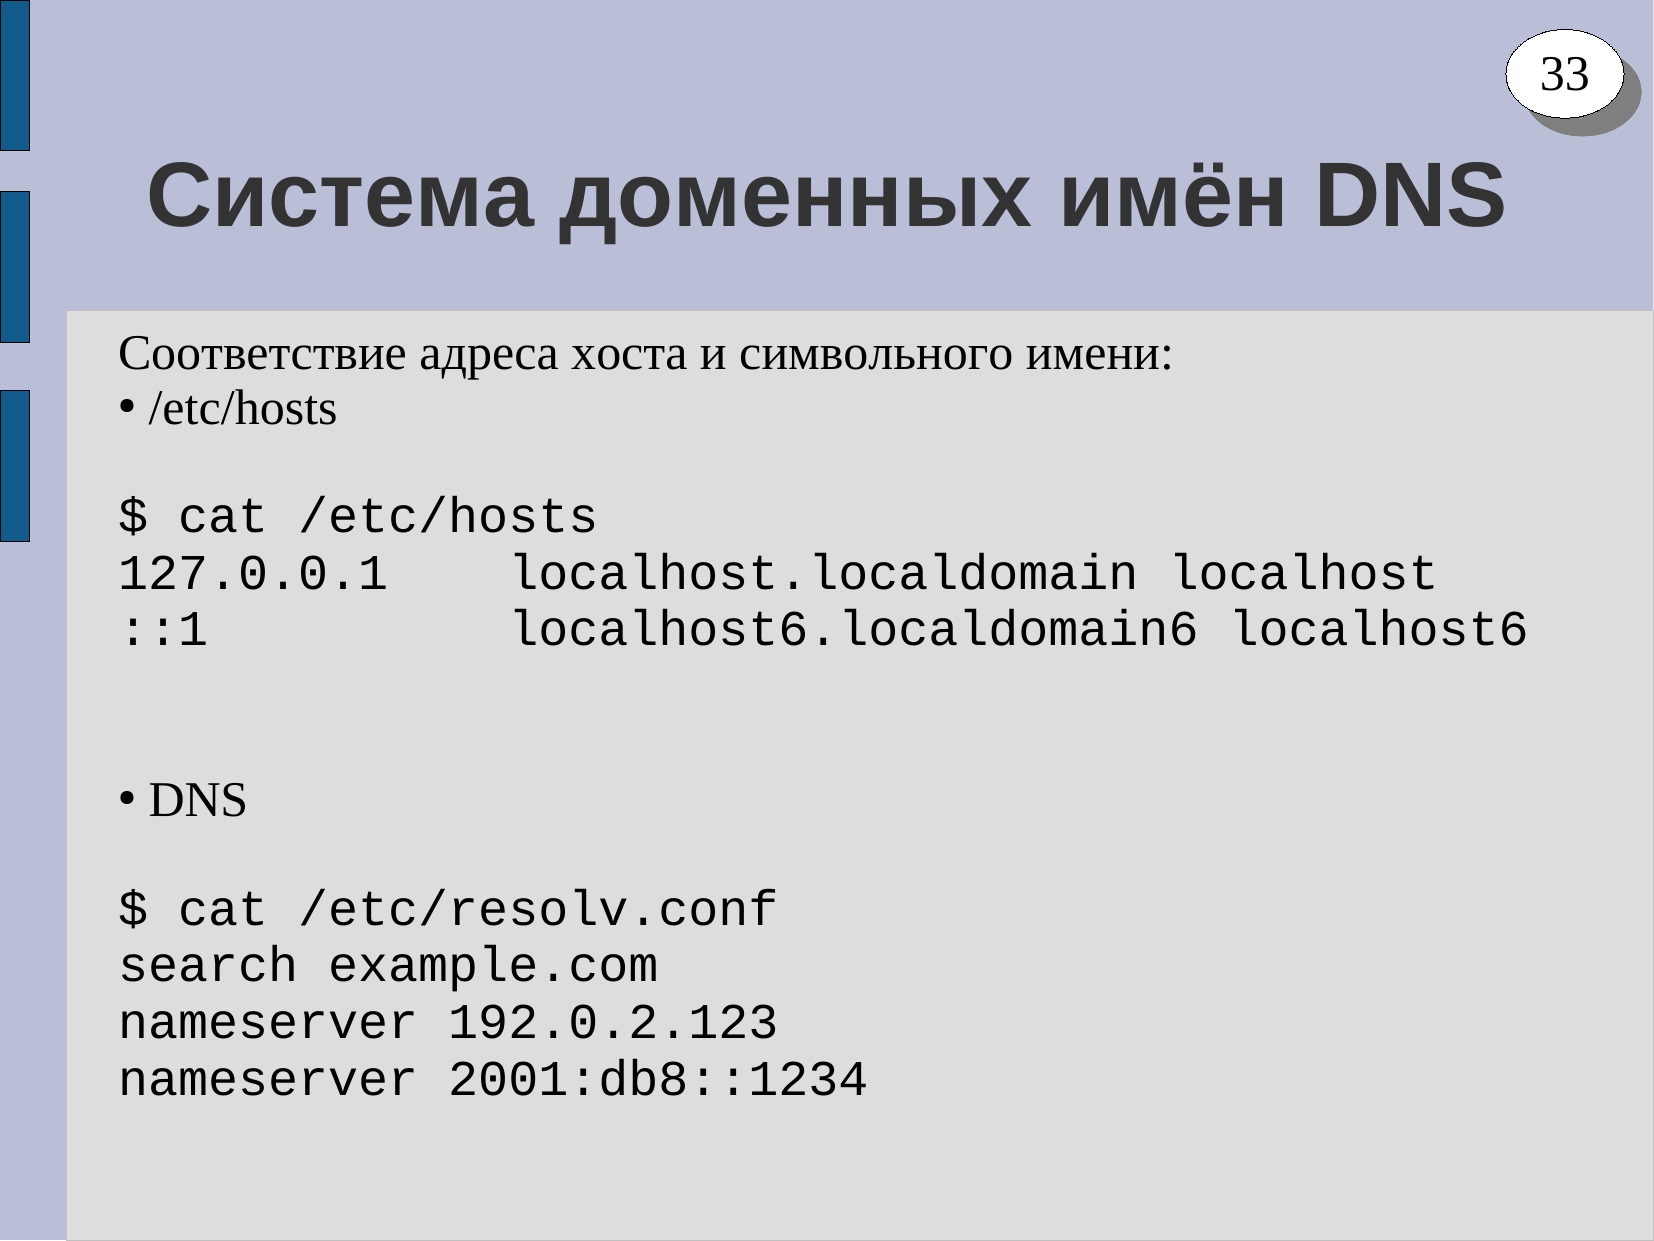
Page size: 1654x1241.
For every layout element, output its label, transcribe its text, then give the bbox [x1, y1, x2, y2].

text_box Соответствие адреса хоста и символьного имени: /etc/hosts $ cat /etc/hosts 127.0.0.1 localhost.localdomain localhost ::1 localhost6.localdomain6 localhost6 DNS $ cat /etc/resolv.conf search example.com nameserver 192.0.2.123 nameserver 2001:db8::1234 [118, 324, 1625, 1222]
title Система доменных имён DNS [121, 91, 1534, 299]
text_box 33 [1505, 29, 1625, 119]
